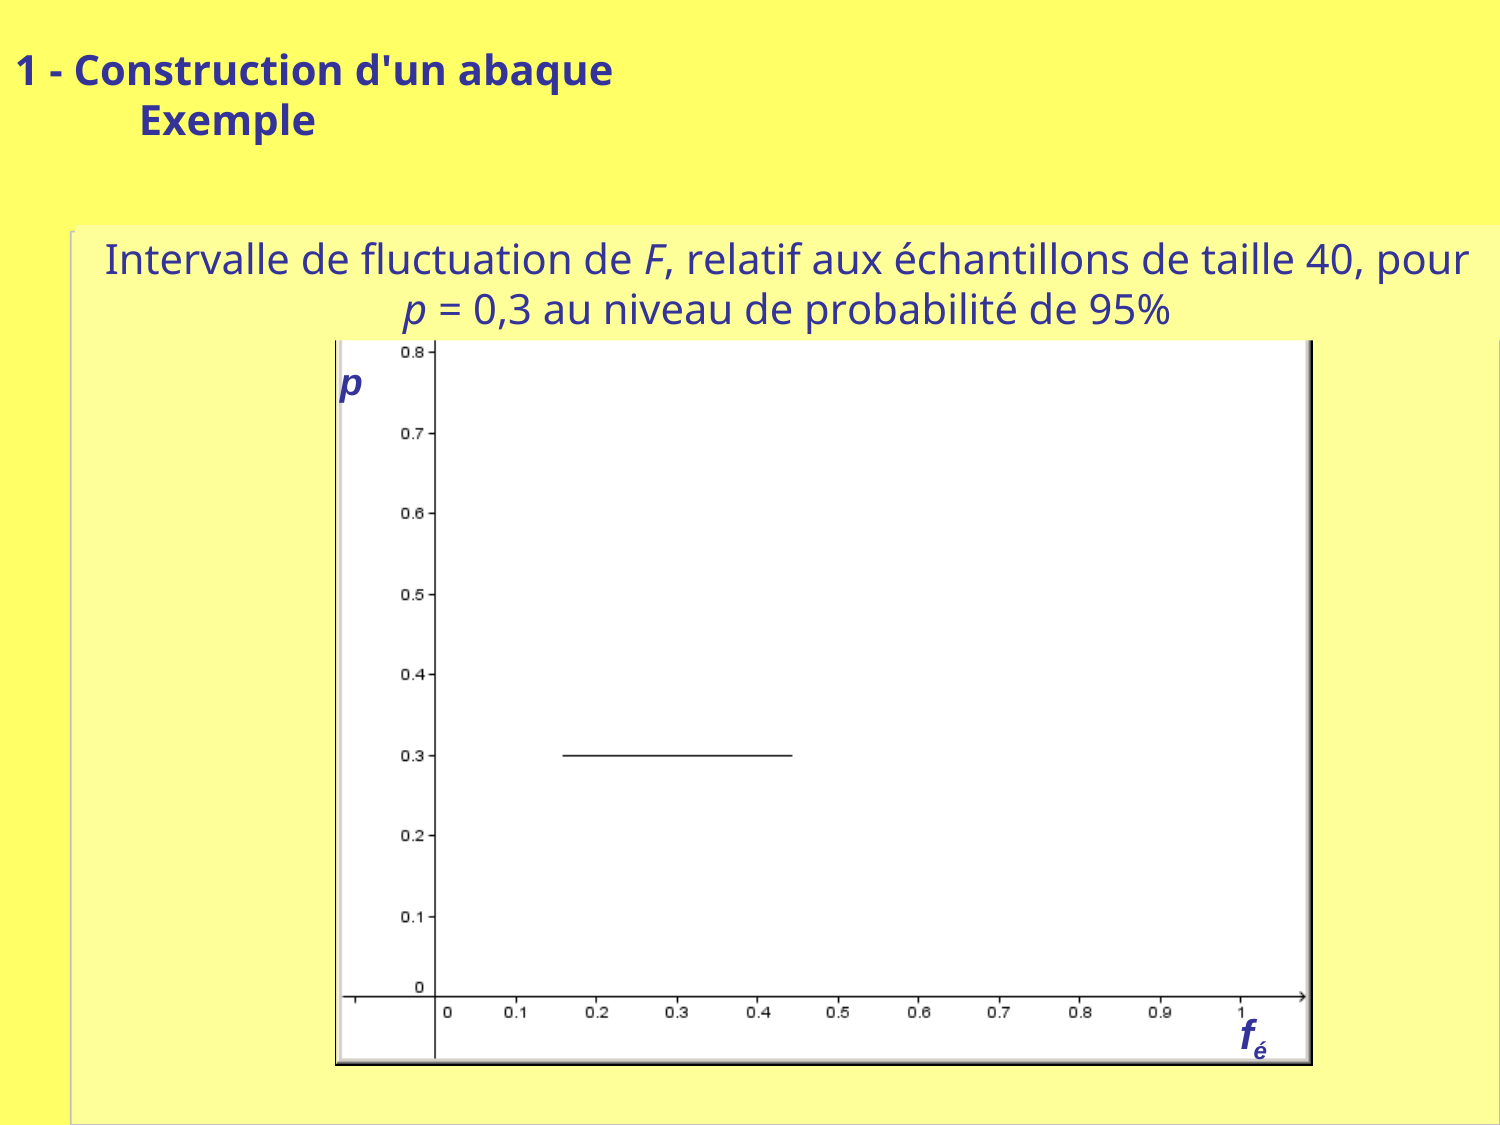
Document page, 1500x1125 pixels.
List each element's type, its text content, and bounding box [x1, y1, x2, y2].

text_box 1 - Construction d'un abaque Exemple [0, 0, 1500, 188]
text_box Intervalle de fluctuation de F, relatif aux échantillons de taille 40, pour p = 0,3 au niveau de probabilité de 95% [75, 224, 1500, 341]
text_box p [324, 349, 426, 411]
text_box fé [1224, 999, 1326, 1073]
picture [336, 341, 1312, 1065]
